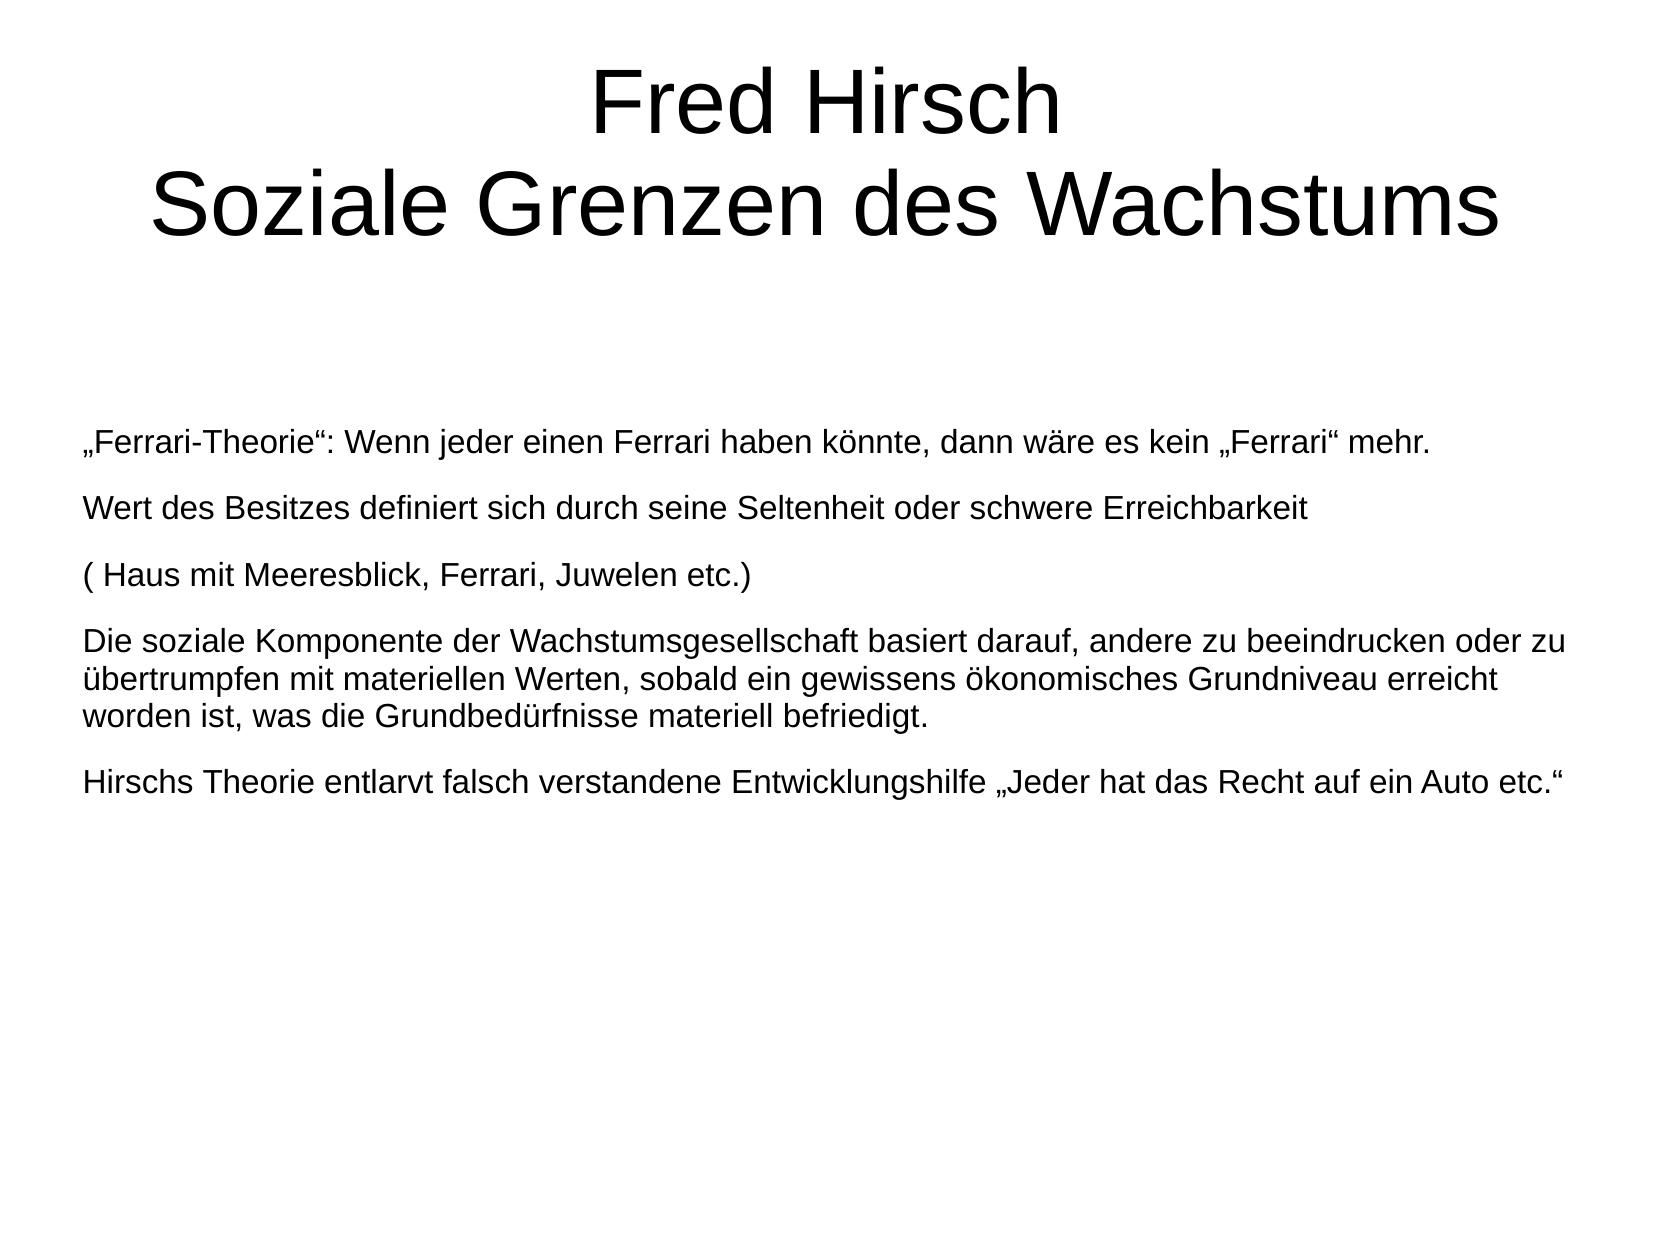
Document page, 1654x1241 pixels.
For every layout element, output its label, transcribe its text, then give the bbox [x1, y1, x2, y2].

title Fred Hirsch Soziale Grenzen des Wachstums [82, 49, 1571, 257]
list „Ferrari-Theorie“: Wenn jeder einen Ferrari haben könnte, dann wäre es kein „Ferrari“ mehr. Wert des Besitzes definiert sich durch seine Seltenheit oder schwere Erreichbarkeit ( Haus mit Meeresblick, Ferrari, Juwelen etc.) Die soziale Komponente der Wachstumsgesellschaft basiert darauf, andere zu beeindrucken oder zu übertrumpfen mit materiellen Werten, sobald ein gewissens ökonomisches Grundniveau erreicht worden ist, was die Grundbedürfnisse materiell befriedigt. Hirschs Theorie entlarvt falsch verstandene Entwicklungshilfe „Jeder hat das Recht auf ein Auto etc.“ [82, 290, 1571, 1010]
